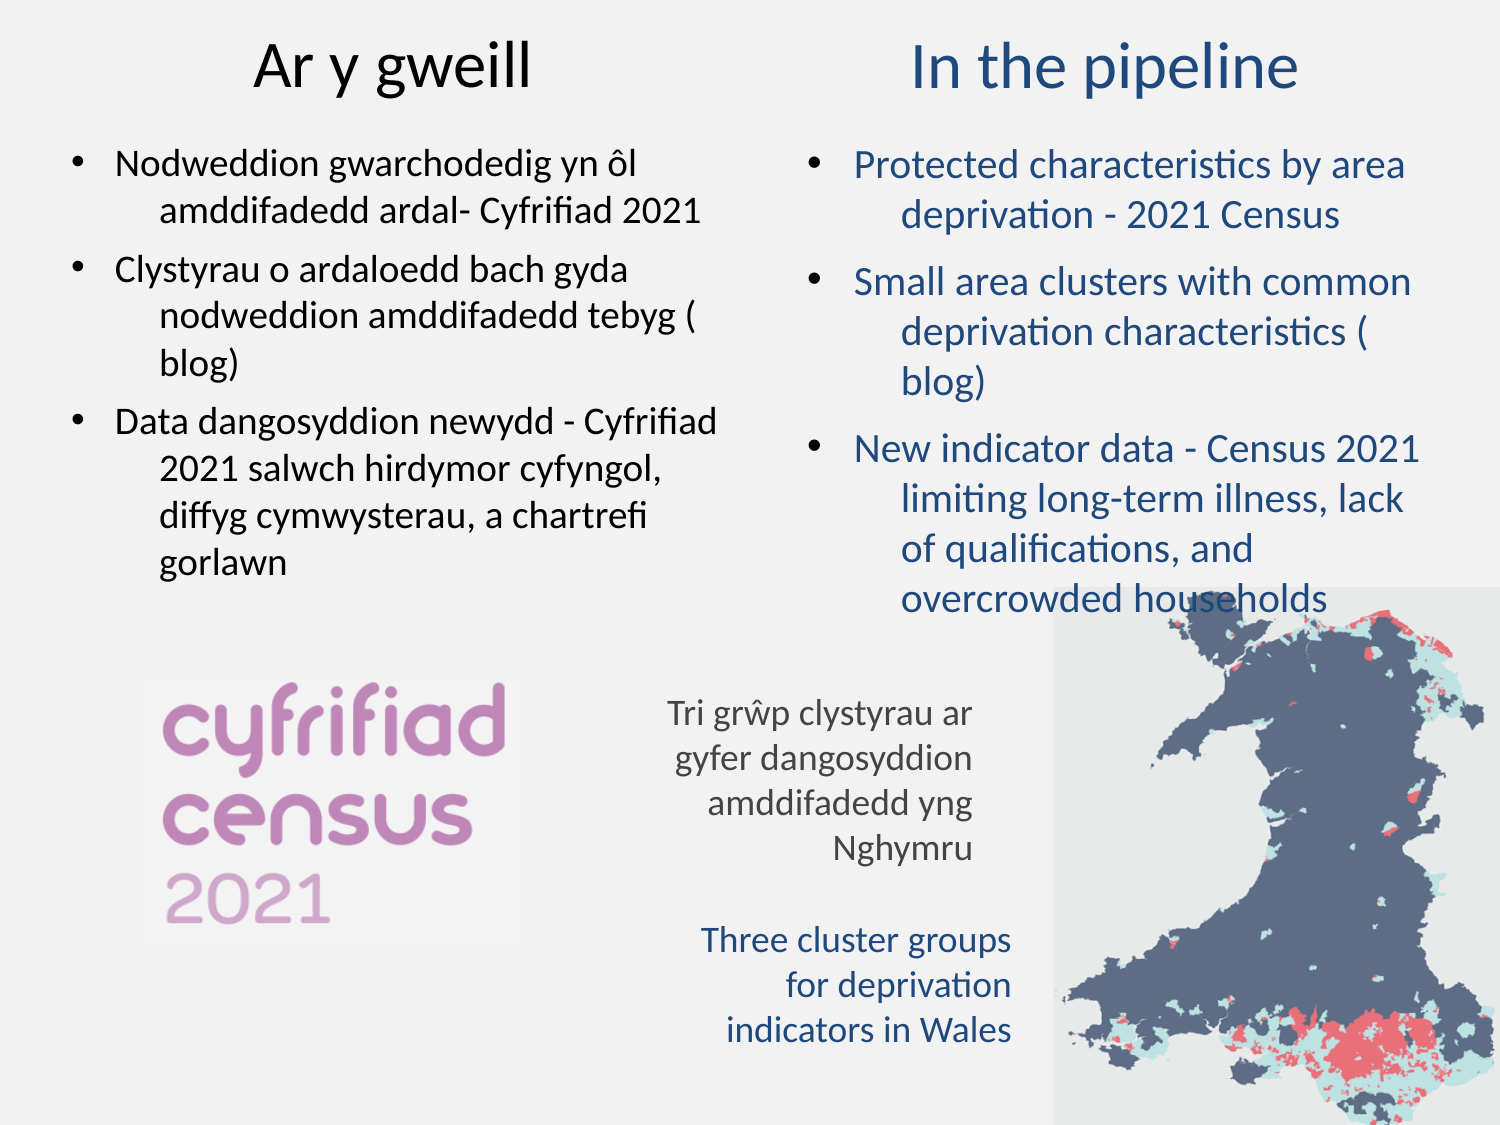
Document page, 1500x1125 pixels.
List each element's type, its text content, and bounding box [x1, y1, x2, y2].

text_box In the pipeline [793, 14, 1417, 109]
text_box Protected characteristics by area deprivation - 2021 Census Small area clusters with common deprivation characteristics (blog) New indicator data - Census 2021 limiting long-term illness, lack of qualifications, and overcrowded households [792, 129, 1446, 628]
list Nodweddion gwarchodedig yn ôl amddifadedd ardal- Cyfrifiad 2021 Clystyrau o ardaloedd bach gyda nodweddion amddifadedd tebyg (blog) Data dangosyddion newydd - Cyfrifiad 2021 salwch hirdymor cyfyngol, diffyg cymwysterau, a chartrefi gorlawn [55, 129, 759, 600]
text_box Ar y gweill [42, 0, 744, 109]
text_box Tri grŵp clystyrau ar gyfer dangosyddion amddifadedd yng Nghymru [652, 680, 1054, 878]
text_box Three cluster groups for deprivation indicators in Wales [685, 907, 1054, 1060]
picture [147, 680, 516, 946]
picture [1053, 587, 1500, 1125]
